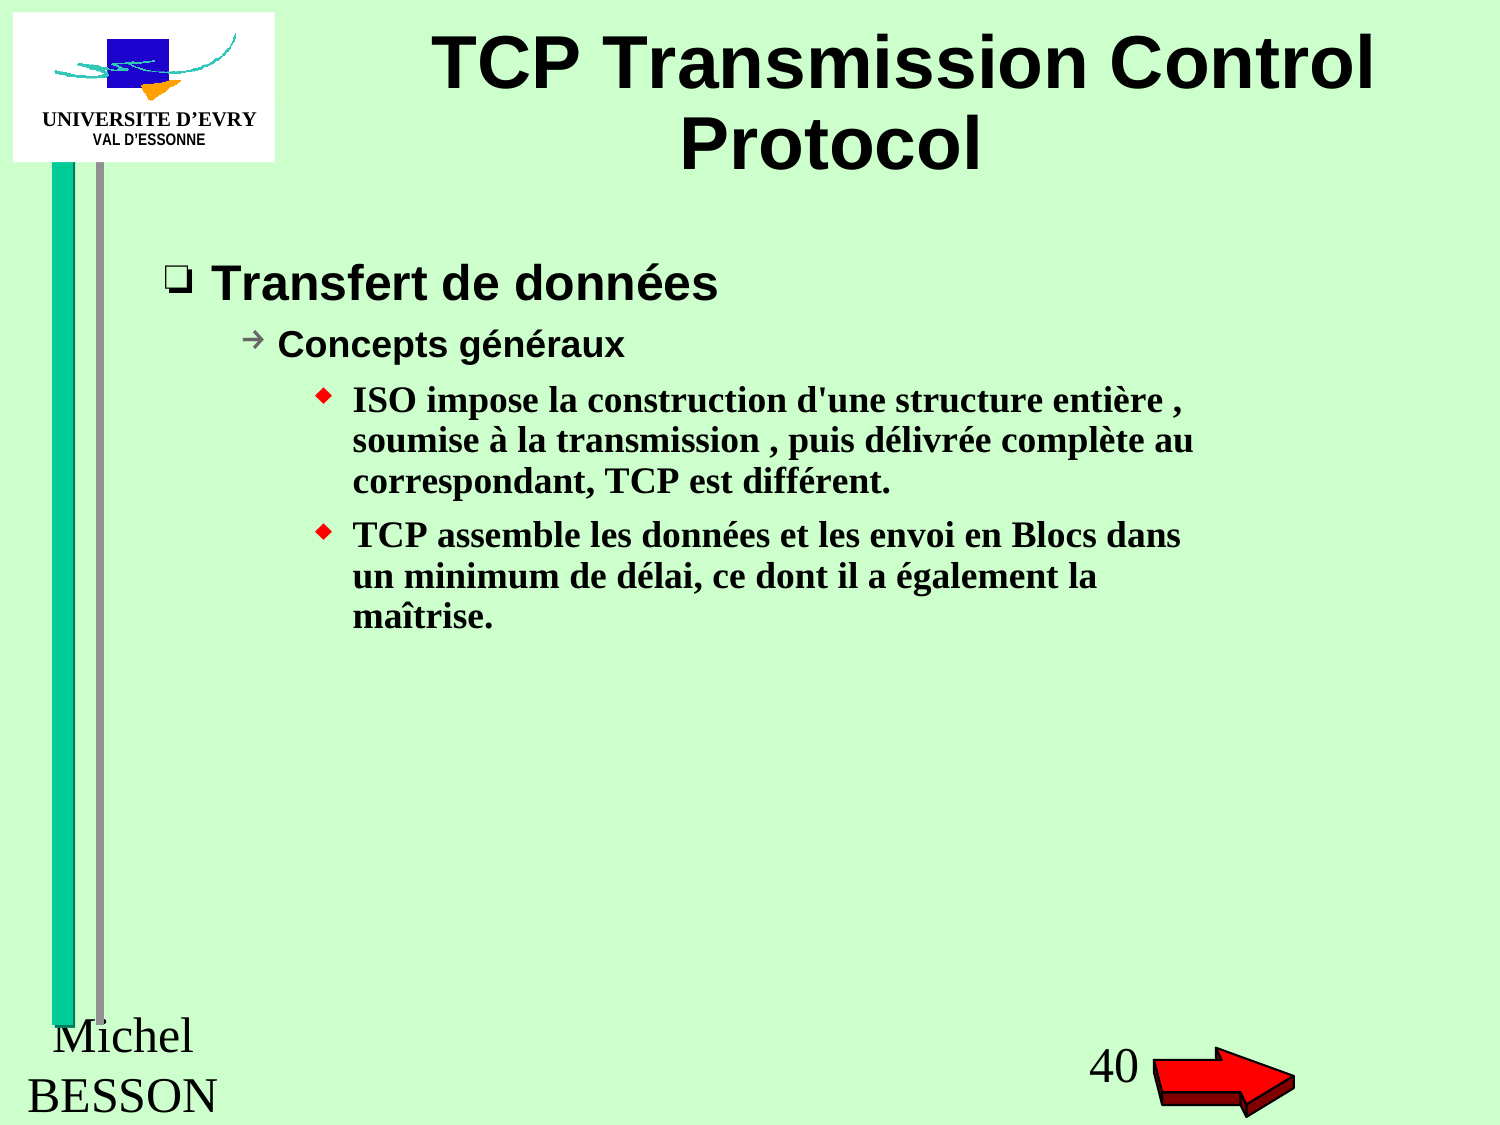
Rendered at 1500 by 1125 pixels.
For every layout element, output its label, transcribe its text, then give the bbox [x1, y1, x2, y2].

list Transfert de données Concepts généraux ISO impose la construction d'une structure entière , soumise à la transmission , puis délivrée complète au correspondant, TCP est différent. TCP assemble les données et les envoi en Blocs dans un minimum de délai, ce dont il a également la maîtrise. [150, 249, 1220, 645]
title TCP Transmission Control Protocol [321, 16, 1488, 194]
text_box [1153, 1047, 1294, 1117]
picture [24, 21, 263, 101]
